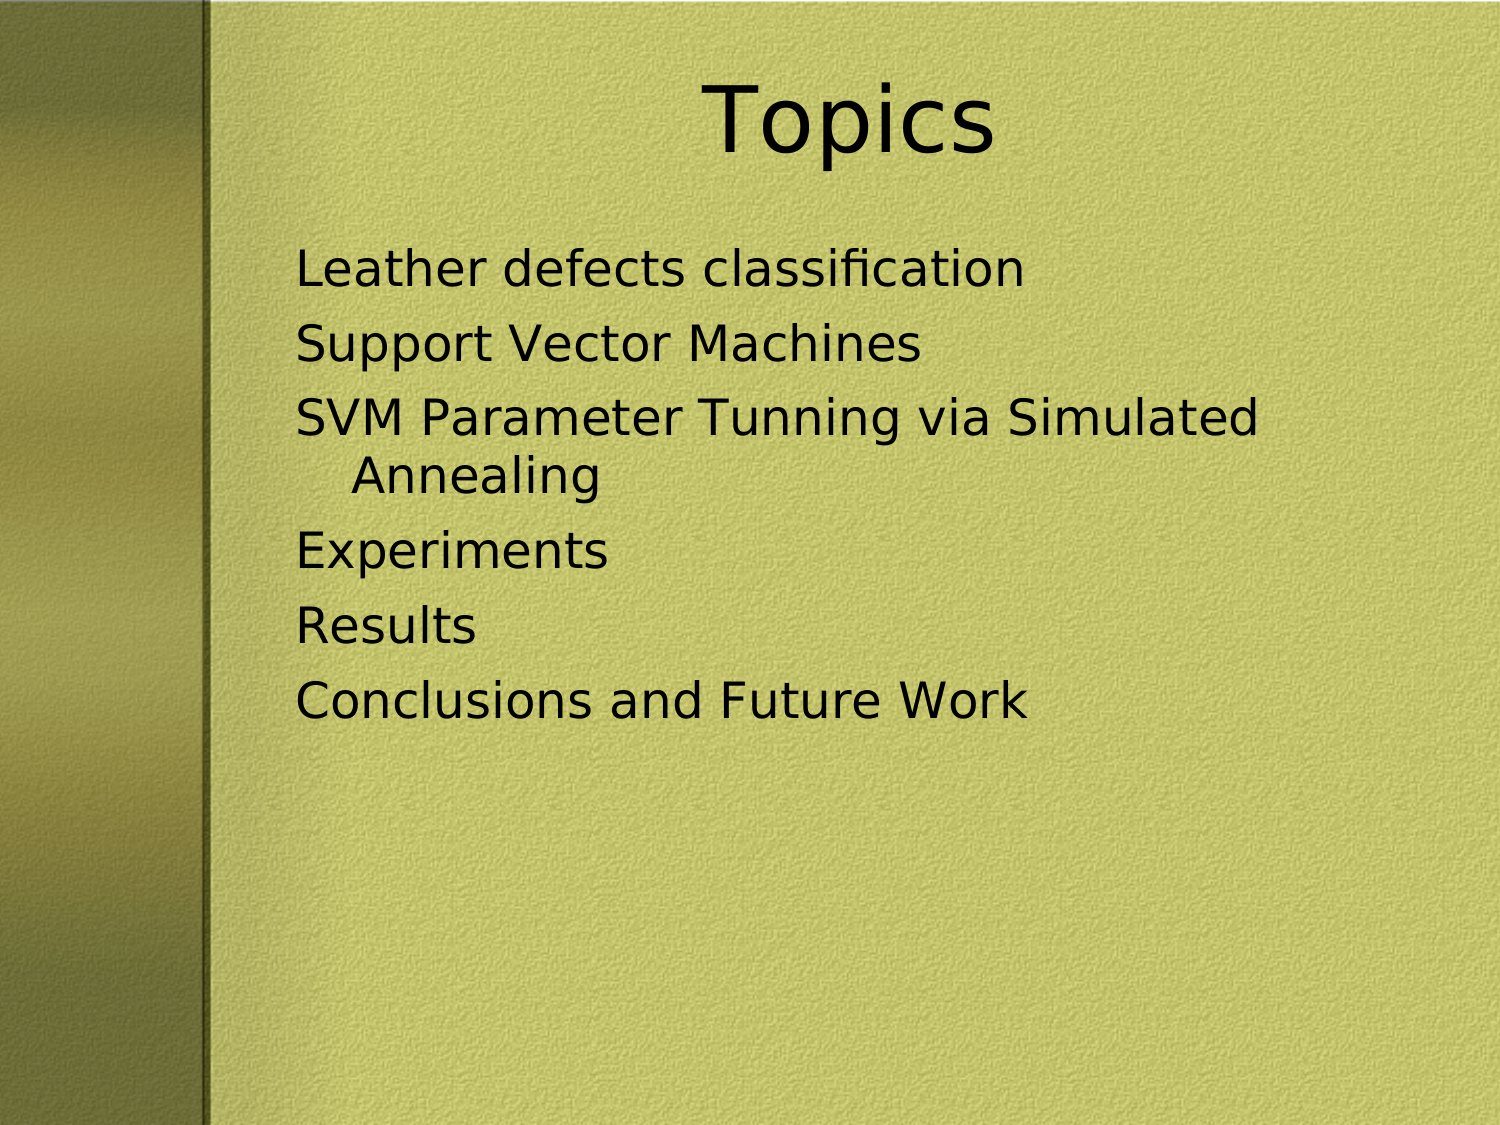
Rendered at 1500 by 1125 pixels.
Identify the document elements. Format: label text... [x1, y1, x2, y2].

picture [0, 0, 1500, 1125]
title Topics [237, 27, 1463, 215]
list Leather defects classification Support Vector Machines SVM Parameter Tunning via Simulated Annealing Experiments Results Conclusions and Future Work [295, 239, 1463, 965]
